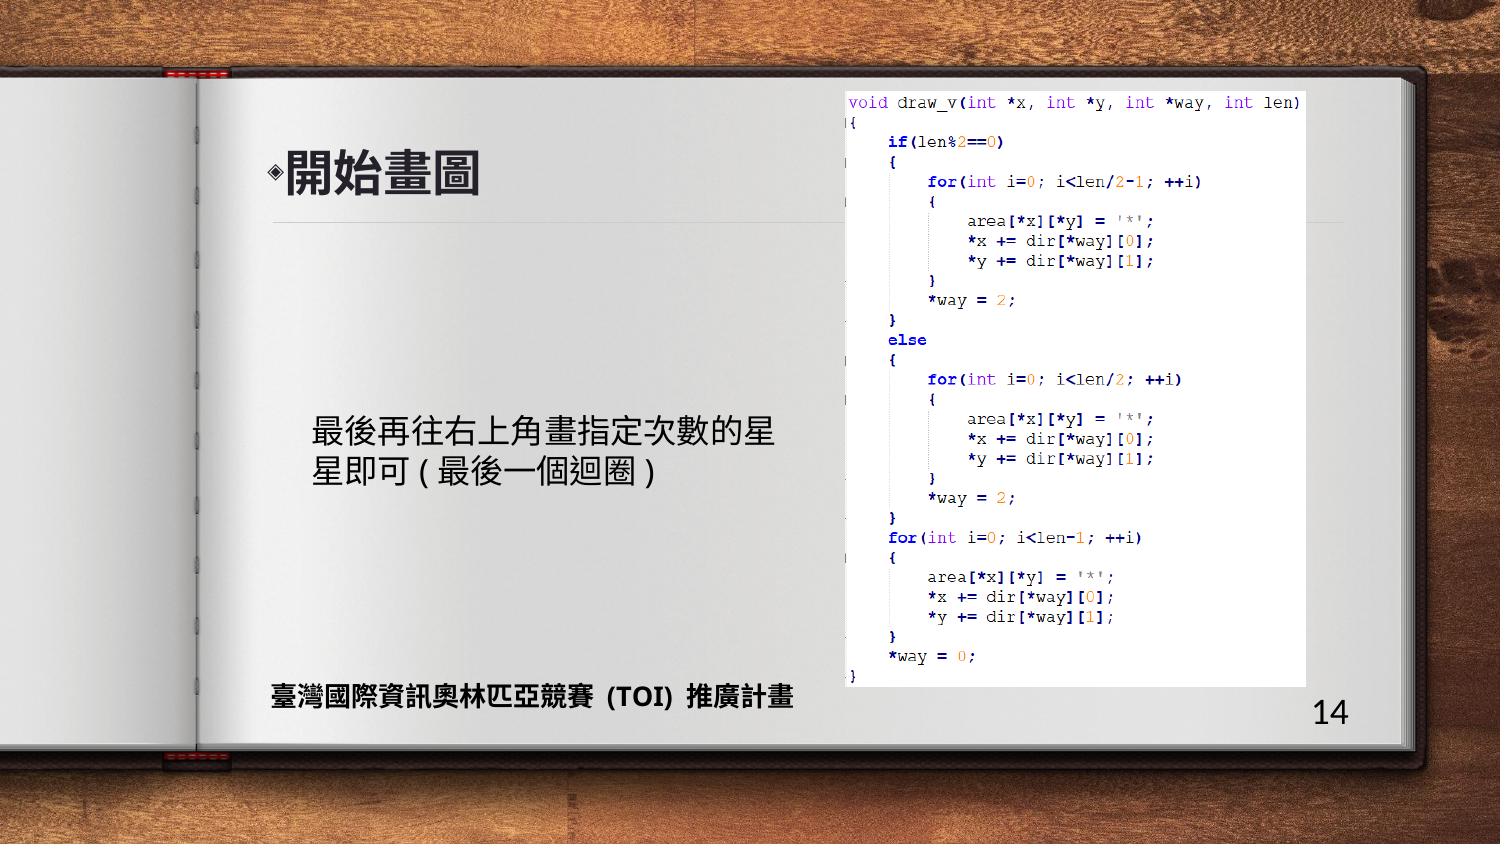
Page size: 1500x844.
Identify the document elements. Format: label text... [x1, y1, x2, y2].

text_box [1295, 672, 1386, 737]
list 開始畫圖 [252, 126, 845, 216]
picture [845, 91, 1306, 687]
text_box 最後再往右上角畫指定次數的星星即可(最後一個迴圈) [296, 403, 802, 500]
